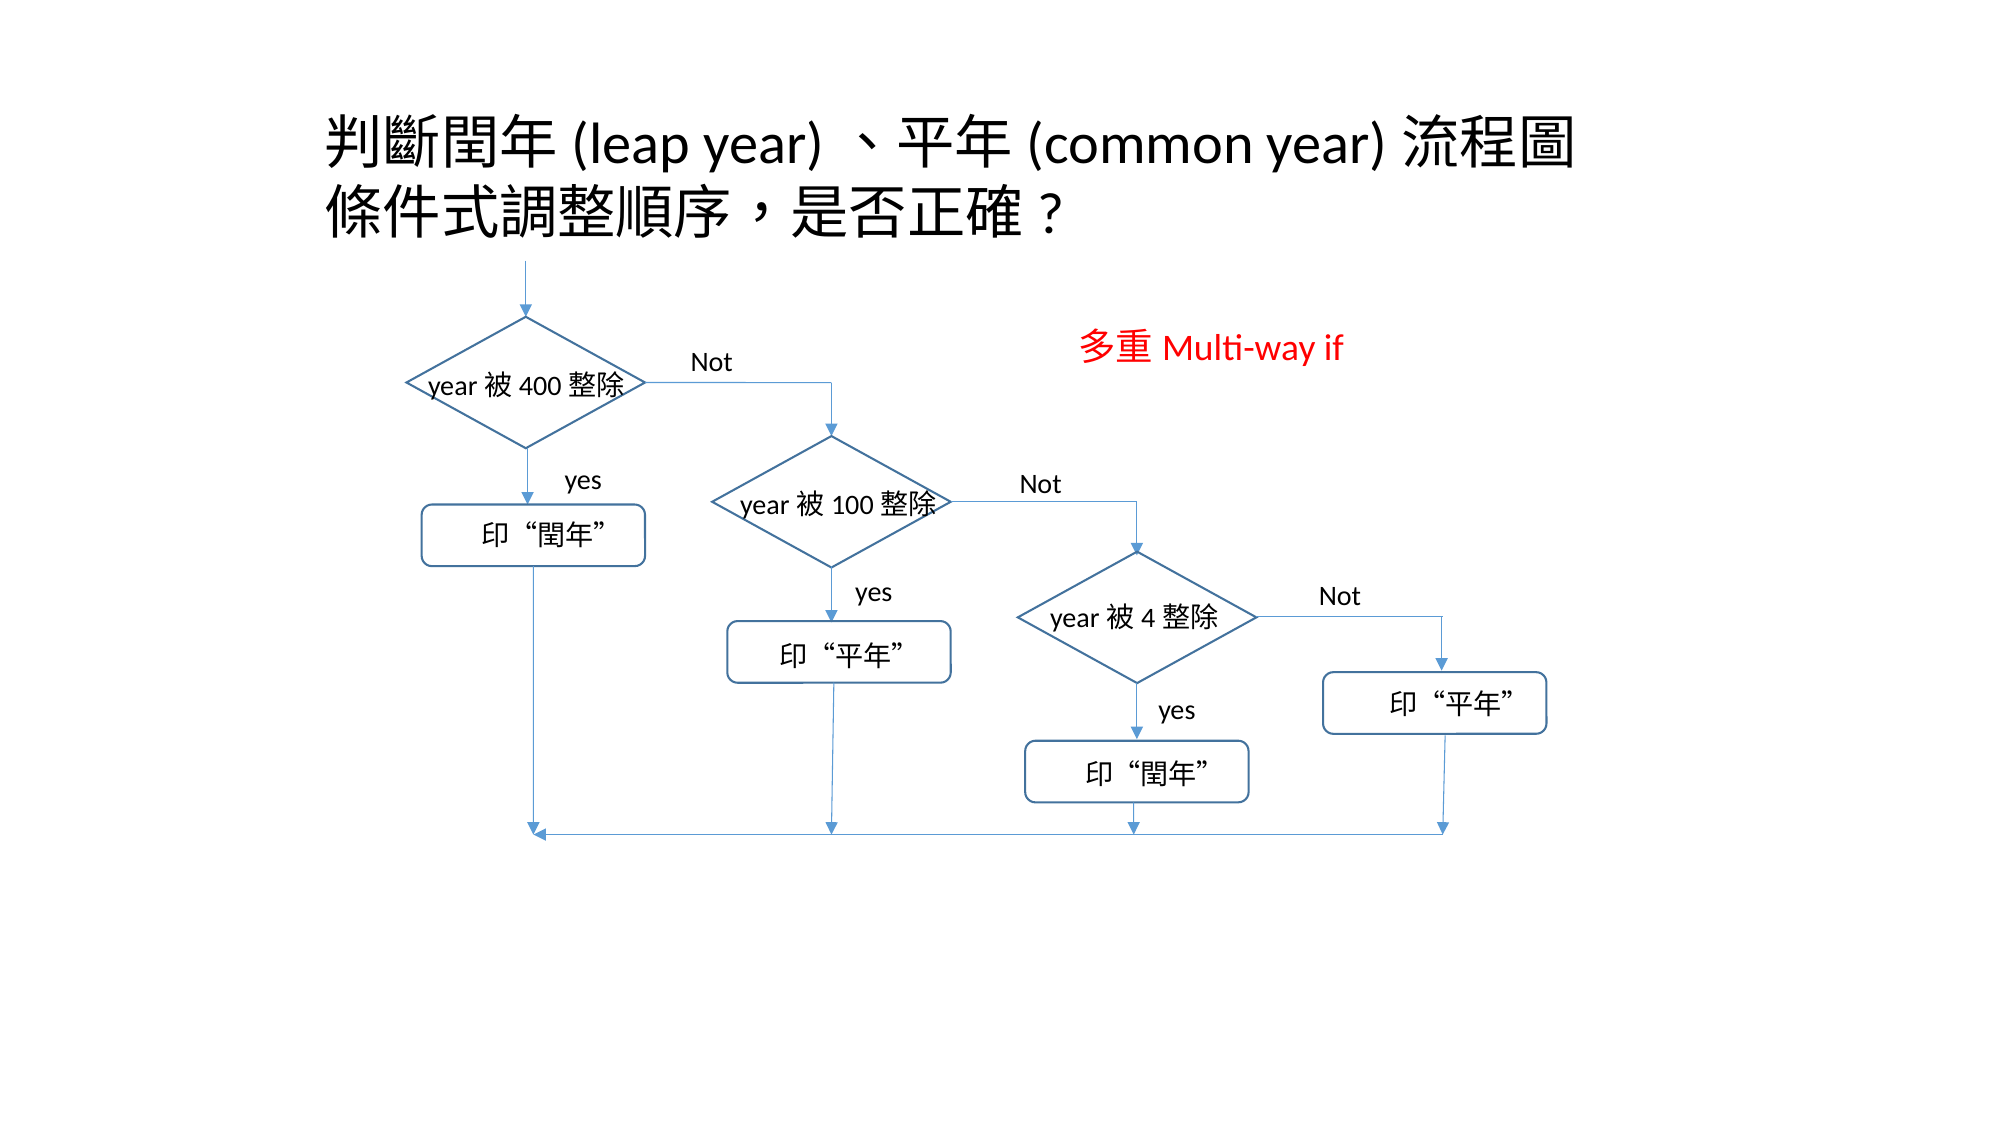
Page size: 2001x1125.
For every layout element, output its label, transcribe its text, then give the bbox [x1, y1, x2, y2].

text_box year被400整除 [413, 359, 640, 409]
text_box 印“閏年” [1070, 748, 1240, 798]
text_box Not [1304, 569, 1377, 619]
text_box 判斷閏年(leap year)、平年(common year)流程圖 條件式調整順序，是否正確? [309, 98, 1592, 253]
text_box year被100整除 [725, 479, 952, 528]
text_box Not [675, 335, 748, 382]
text_box year被4整除 [1035, 591, 1233, 641]
text_box yes [840, 565, 908, 615]
text_box 印“平年” [1374, 679, 1545, 728]
text_box Not [1004, 457, 1077, 507]
text_box 印“閏年” [467, 509, 637, 559]
text_box 印“平年” [765, 630, 935, 680]
text_box yes [1143, 683, 1211, 733]
text_box 多重Multi-way if [1063, 315, 1359, 375]
text_box yes [549, 453, 617, 503]
